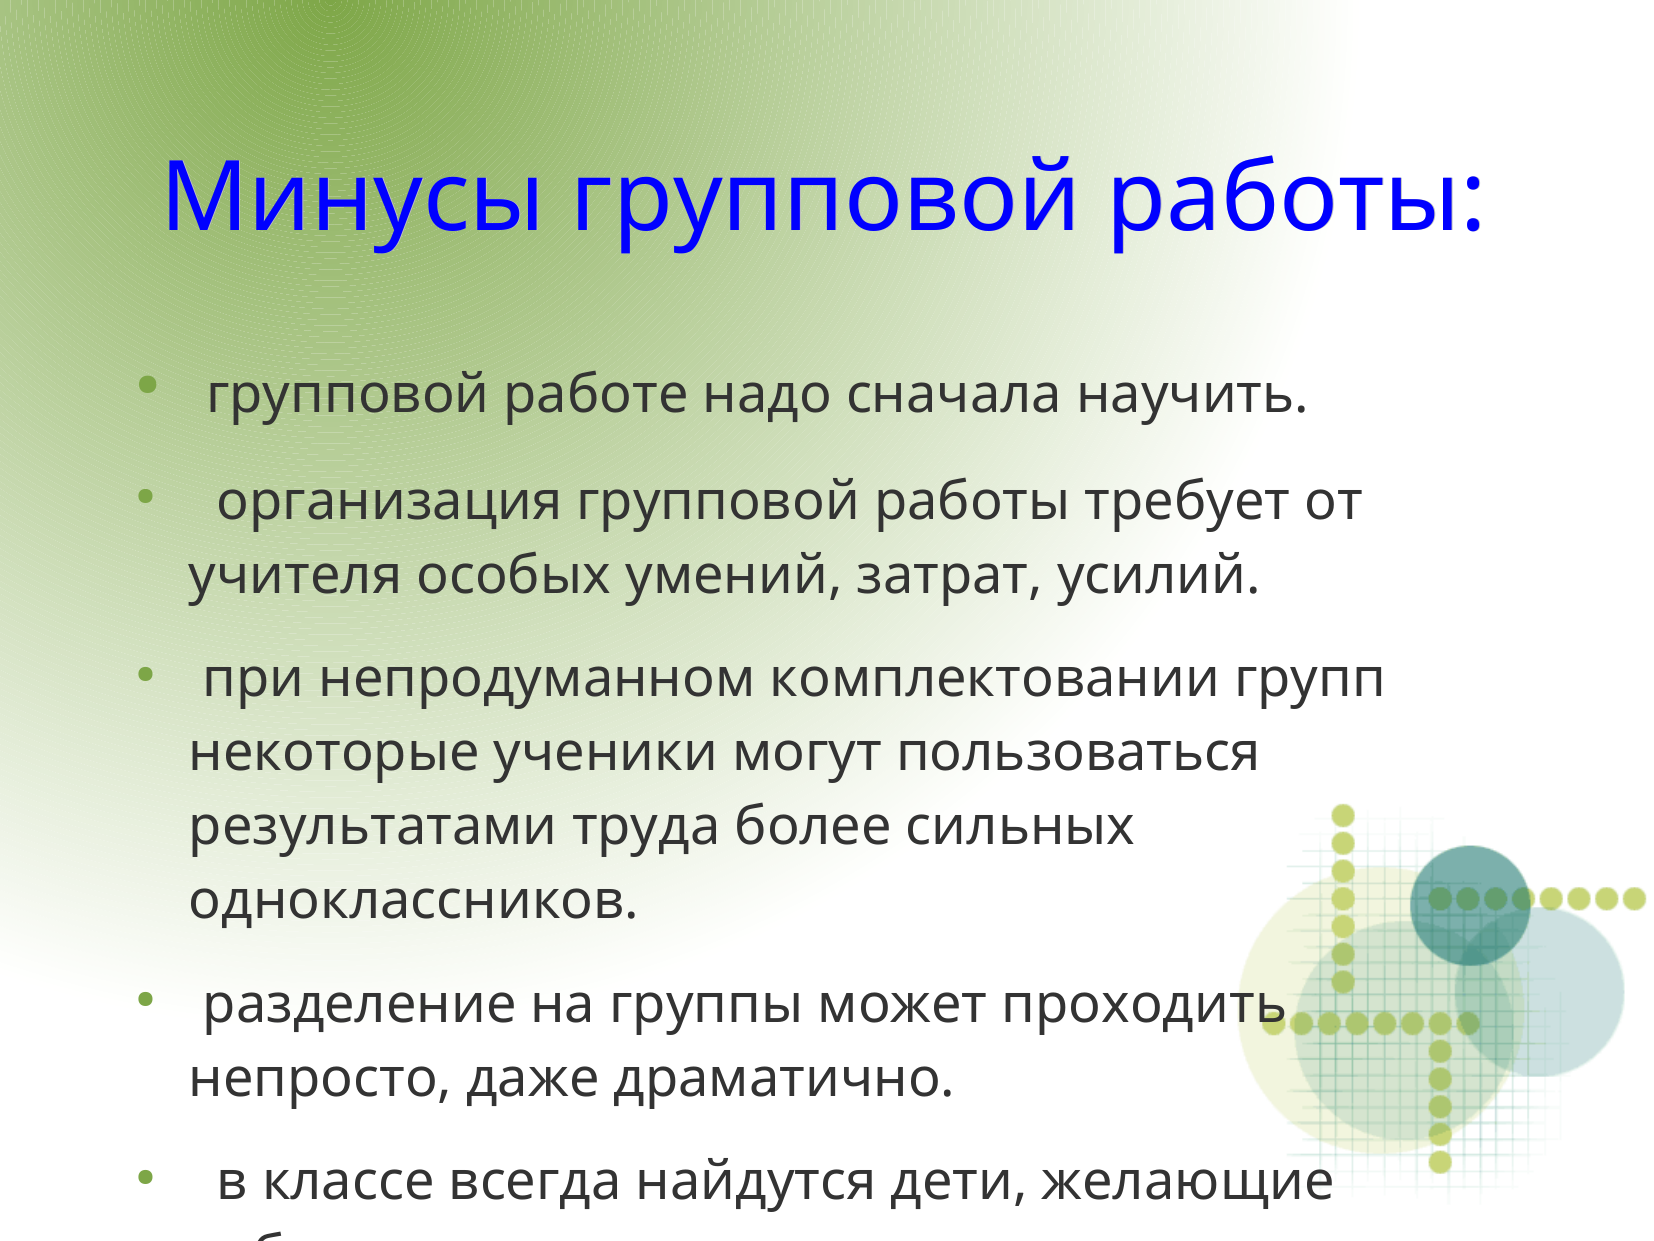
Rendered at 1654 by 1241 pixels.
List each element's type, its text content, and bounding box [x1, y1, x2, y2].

list групповой работе надо сначала научить. организация групповой работы требует от учителя особых умений, затрат, усилий. при непродуманном комплектовании групп некоторые ученики могут пользоваться результатами труда более сильных одноклассников. разделение на группы может проходить непросто, даже драматично. в классе всегда найдутся дети, желающие работать в одиночестве. [118, 340, 1531, 1140]
picture [1224, 792, 1654, 1211]
title Минусы групповой работы: [118, 88, 1531, 296]
